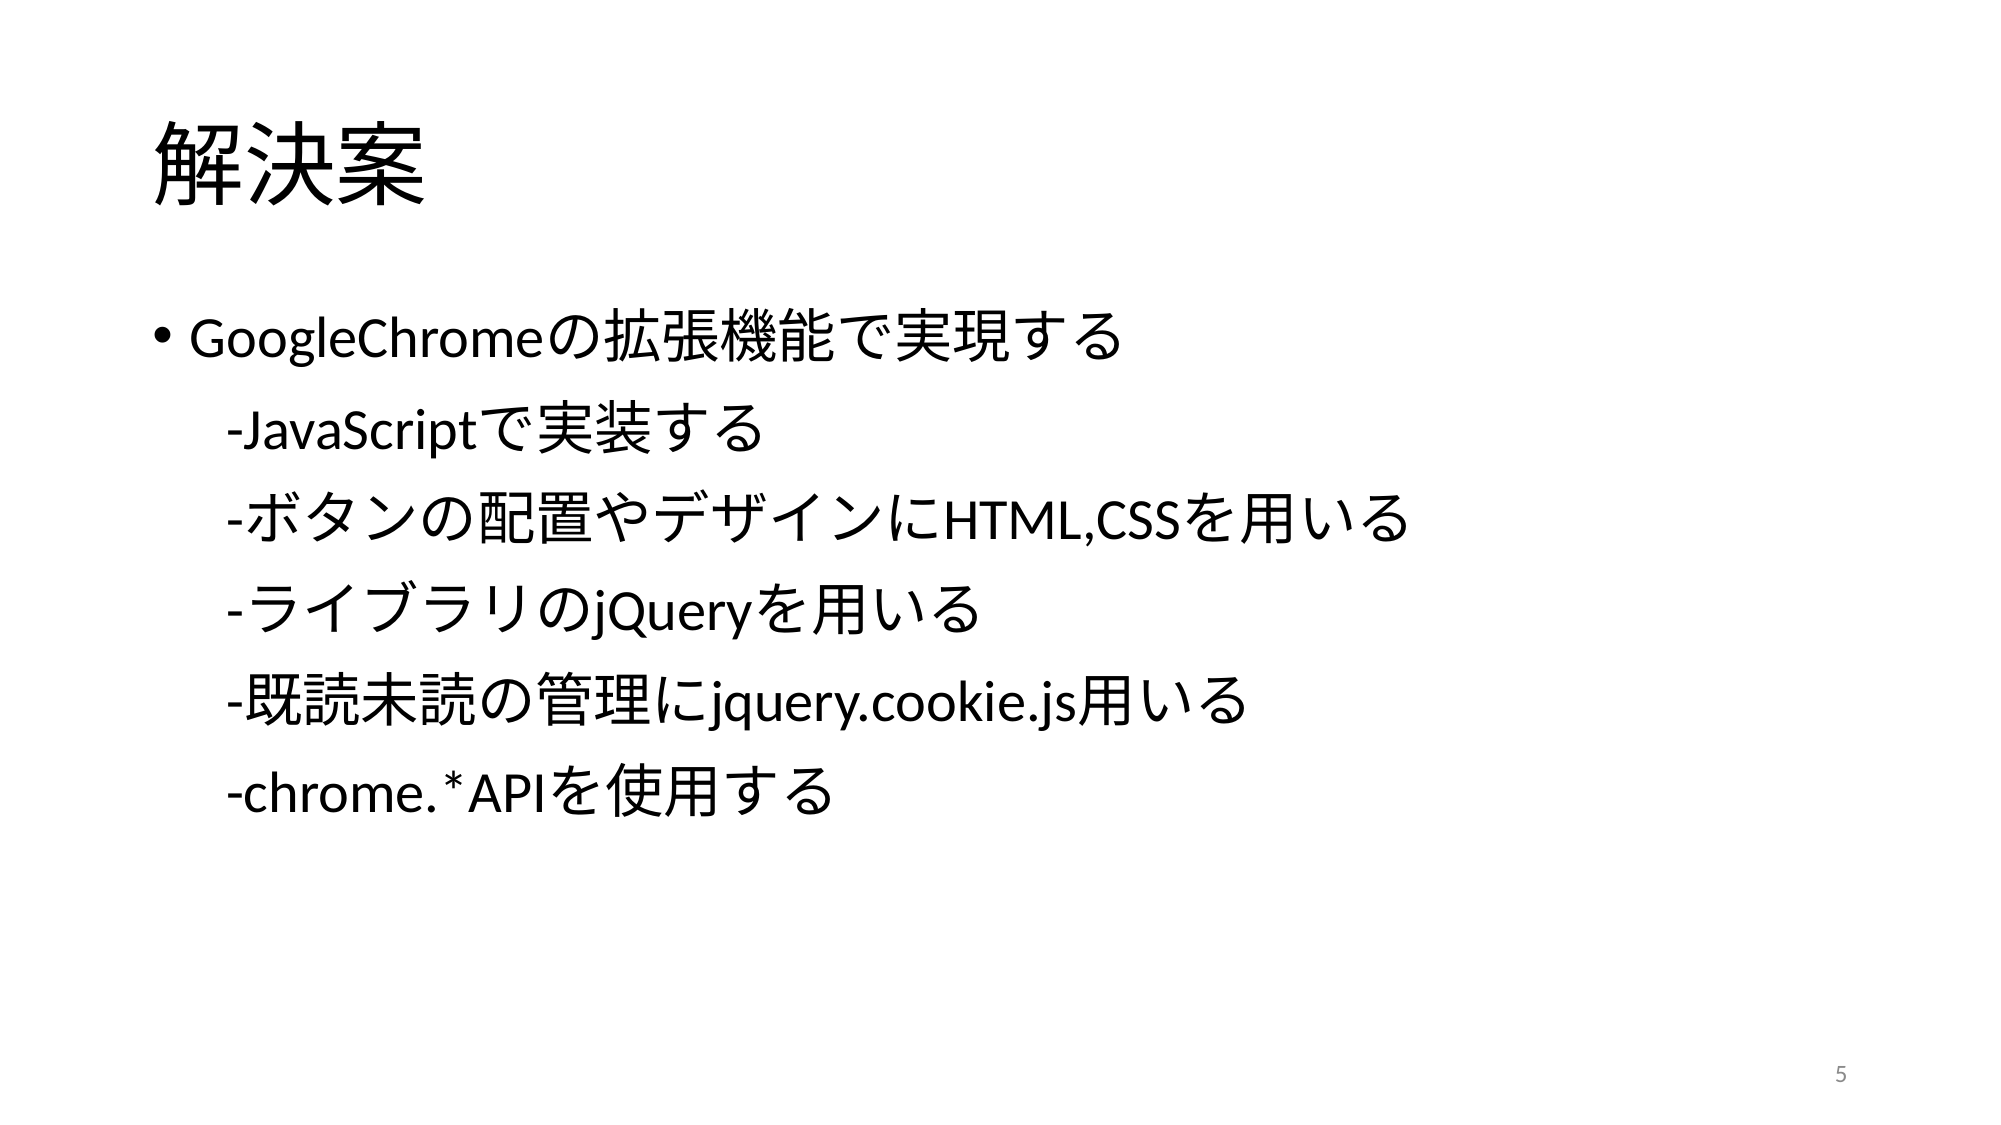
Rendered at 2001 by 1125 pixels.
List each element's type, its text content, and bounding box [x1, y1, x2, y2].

title 解決案 [137, 59, 1863, 278]
list GoogleChromeの拡張機能で実現する -JavaScriptで実装する -ボタンの配置やデザインにHTML,CSSを用いる -ライブラリのjQueryを用いる -既読未読の管理にjquery.cookie.js用いる -chrome.*APIを使用する [137, 299, 1863, 1014]
